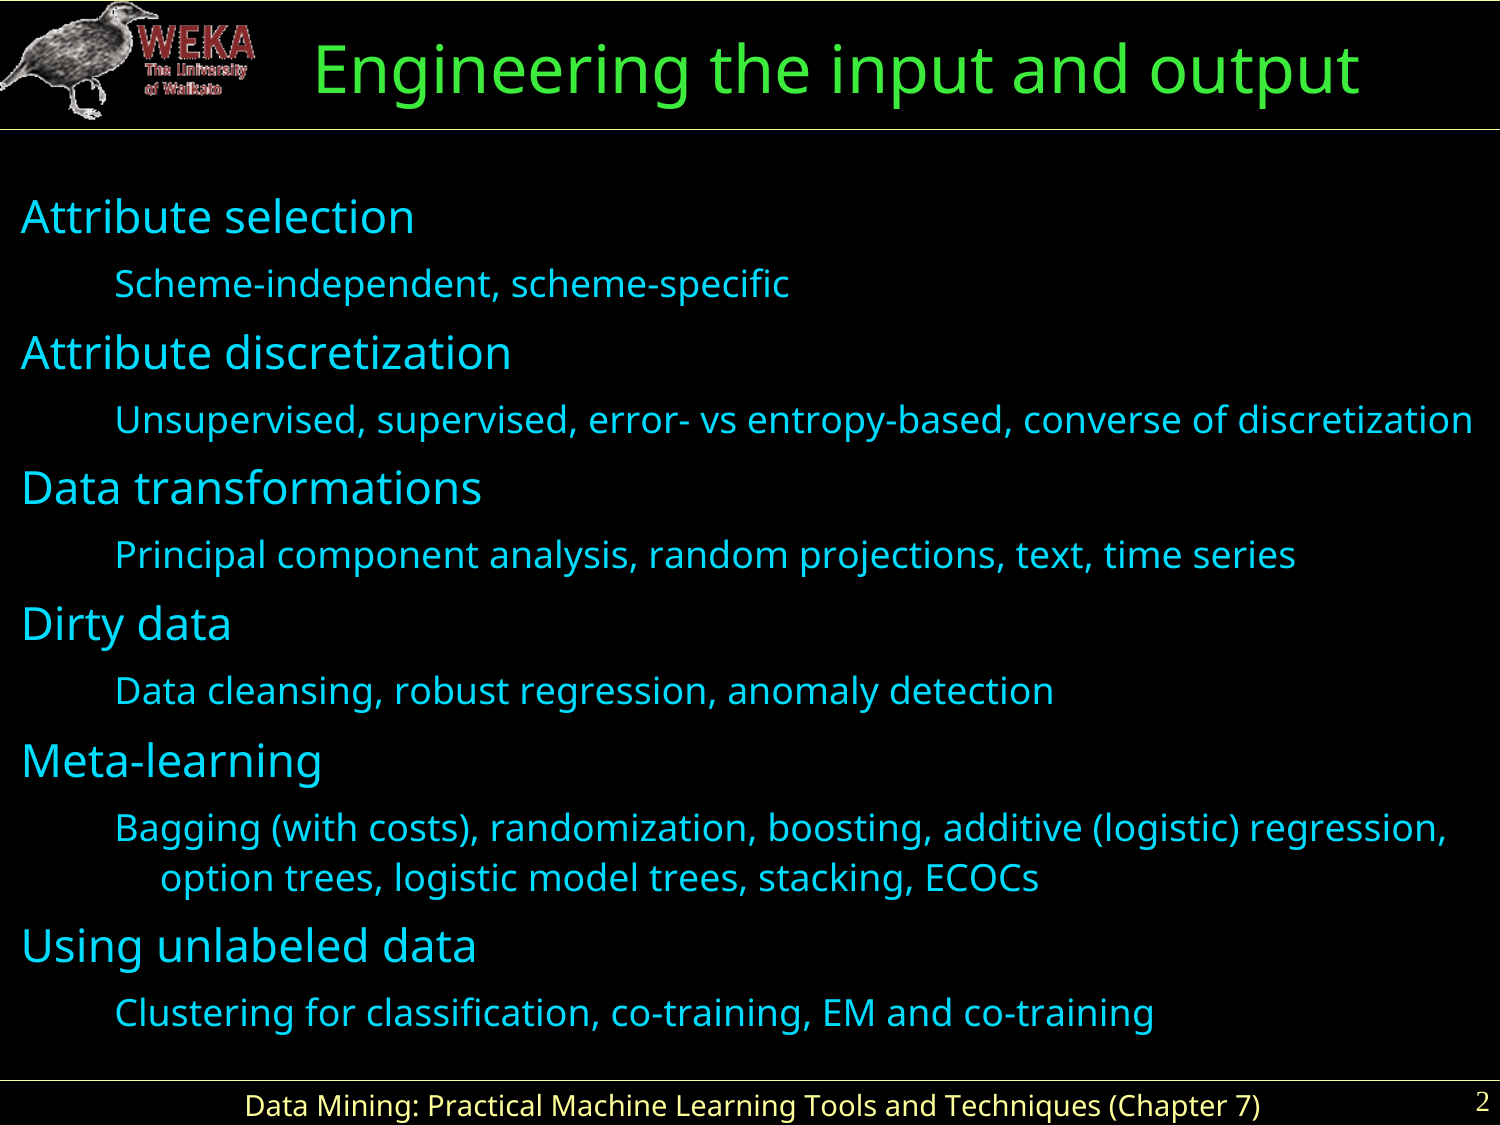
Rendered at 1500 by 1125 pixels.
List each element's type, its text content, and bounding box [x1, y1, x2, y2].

title Engineering the input and output [297, 0, 1500, 148]
picture [0, 1, 266, 129]
text_box Attribute selection Scheme-independent, scheme-specific Attribute discretization Unsupervised, supervised, error- vs entropy-based, converse of discretization Data transformations Principal component analysis, random projections, text, time series Dirty data Data cleansing, robust regression, anomaly detection Meta-learning Bagging (with costs), randomization, boosting, additive (logistic) regression, option trees, logistic model trees, stacking, ECOCs Using unlabeled data Clustering for classification, co-training, EM and co-training [5, 177, 1500, 1004]
